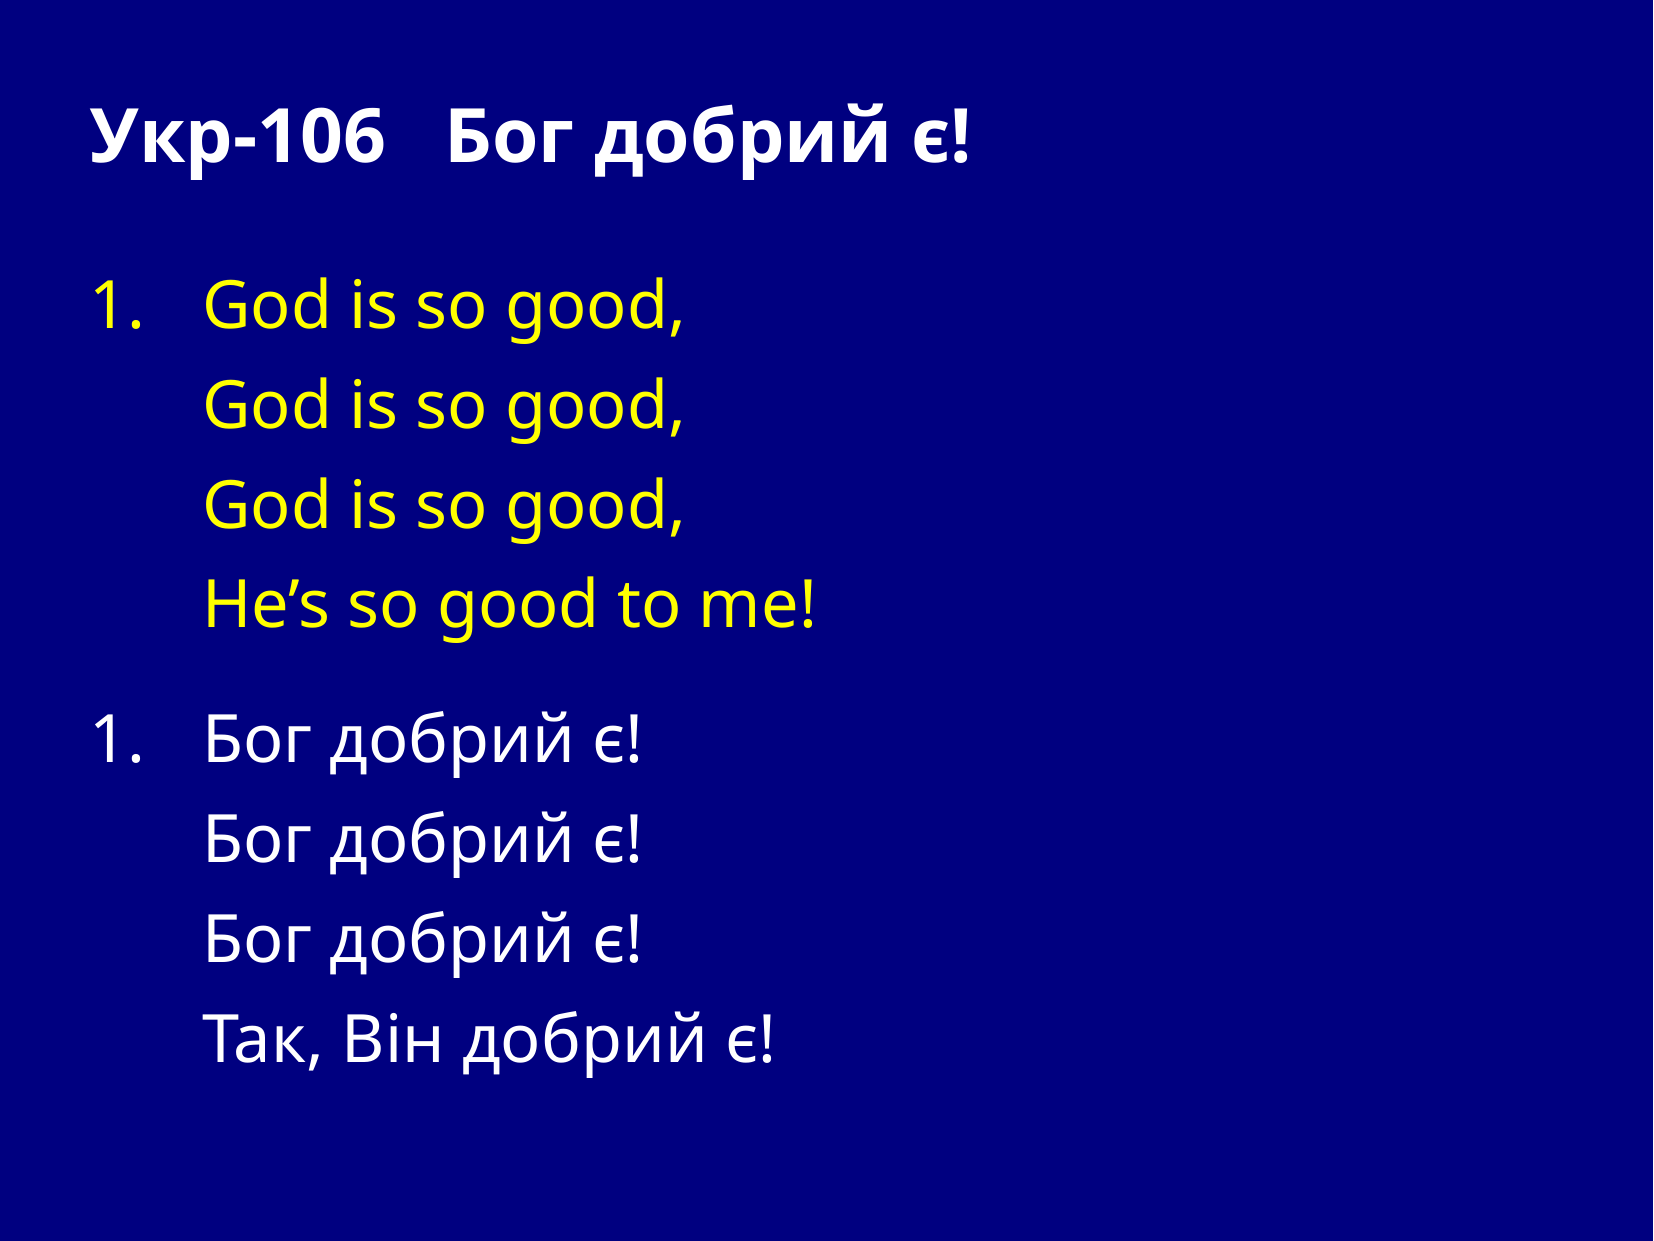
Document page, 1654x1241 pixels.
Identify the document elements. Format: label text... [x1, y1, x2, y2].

text_box Укр-106 Бог добрий є! [75, 75, 1576, 188]
text_box 1. God is so good, God is so good, God is so good, He’s so good to me! [75, 188, 1576, 638]
text_box 1. Бог добрий є! Бог добрий є! Бог добрий є! Так, Він добрий є! [75, 675, 1576, 1163]
